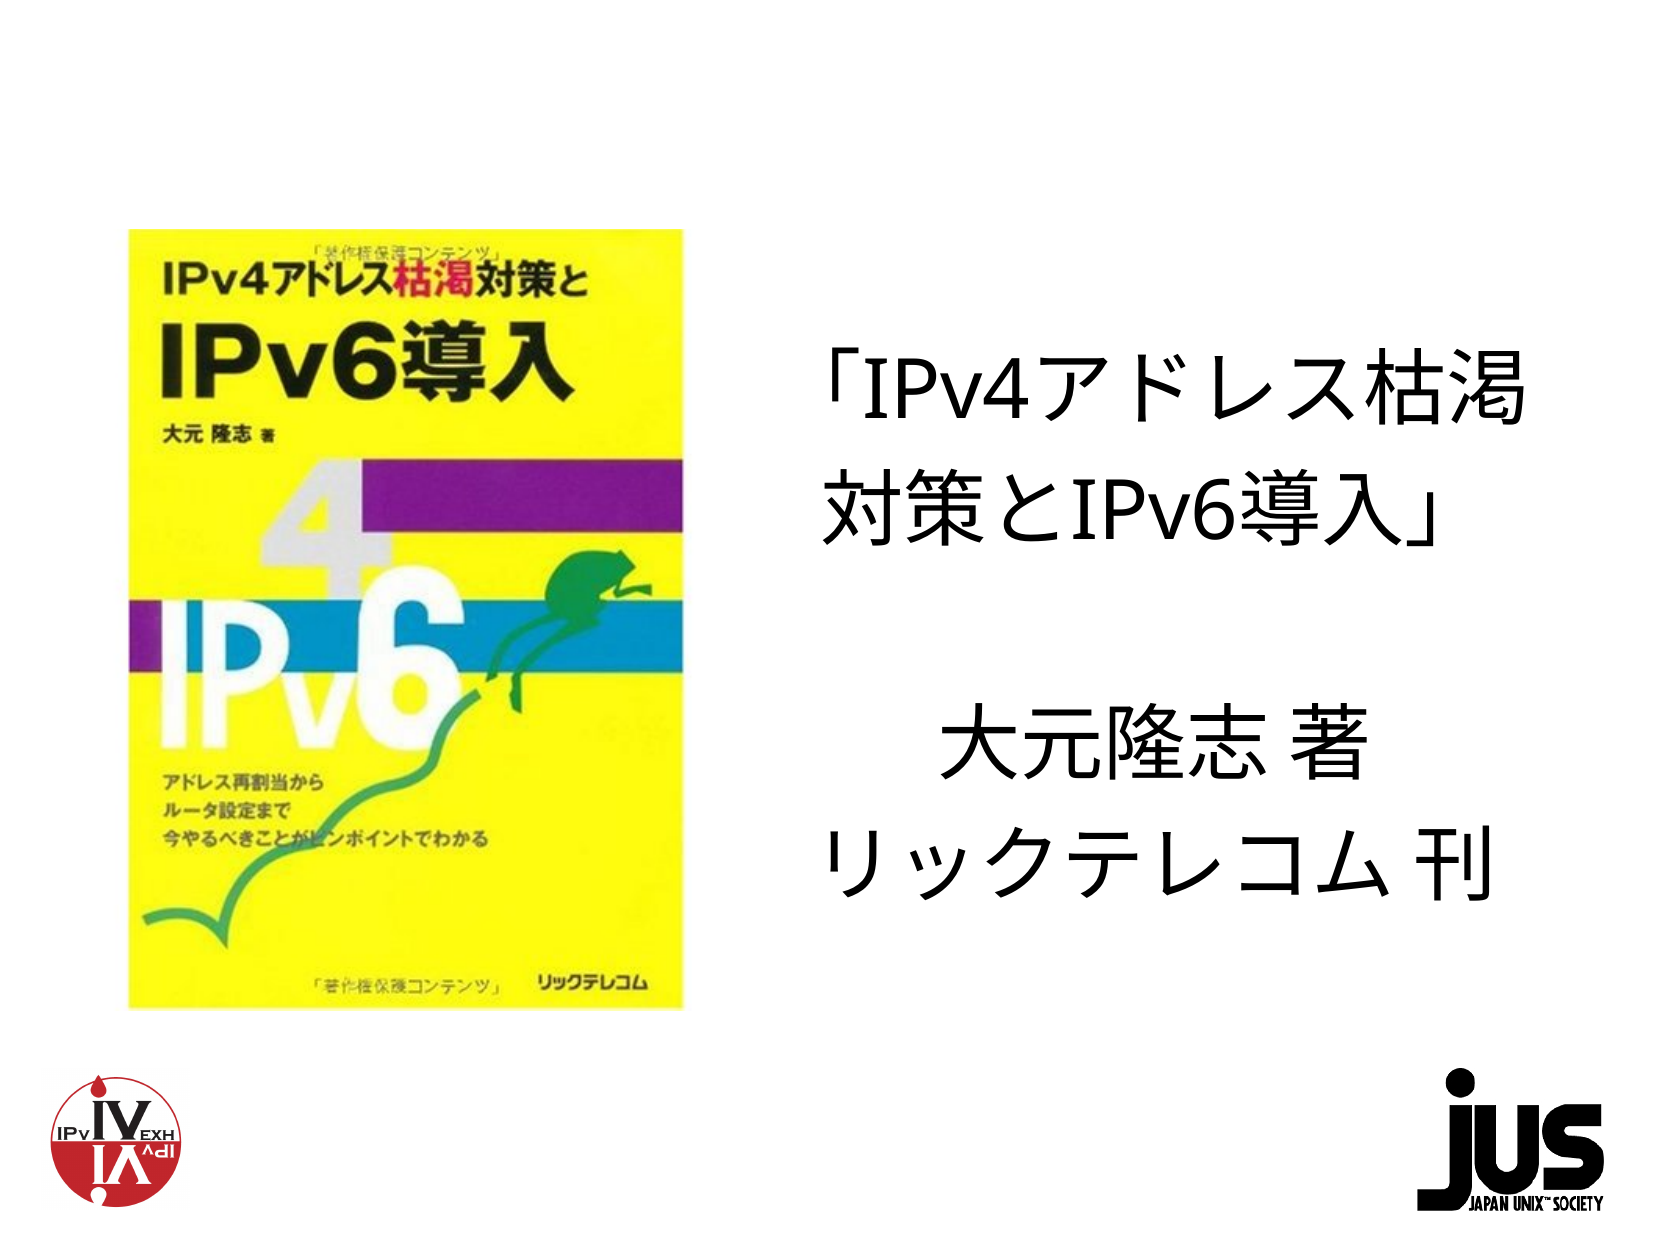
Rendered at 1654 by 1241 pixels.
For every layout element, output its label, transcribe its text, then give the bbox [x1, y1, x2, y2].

picture [41, 1068, 190, 1210]
picture [16, 229, 798, 1011]
picture [1417, 1068, 1604, 1211]
subtitle 「IPv4アドレス枯渇 対策とIPv6導入」 大元隆志 著 リックテレコム 刊 [798, 339, 1571, 901]
